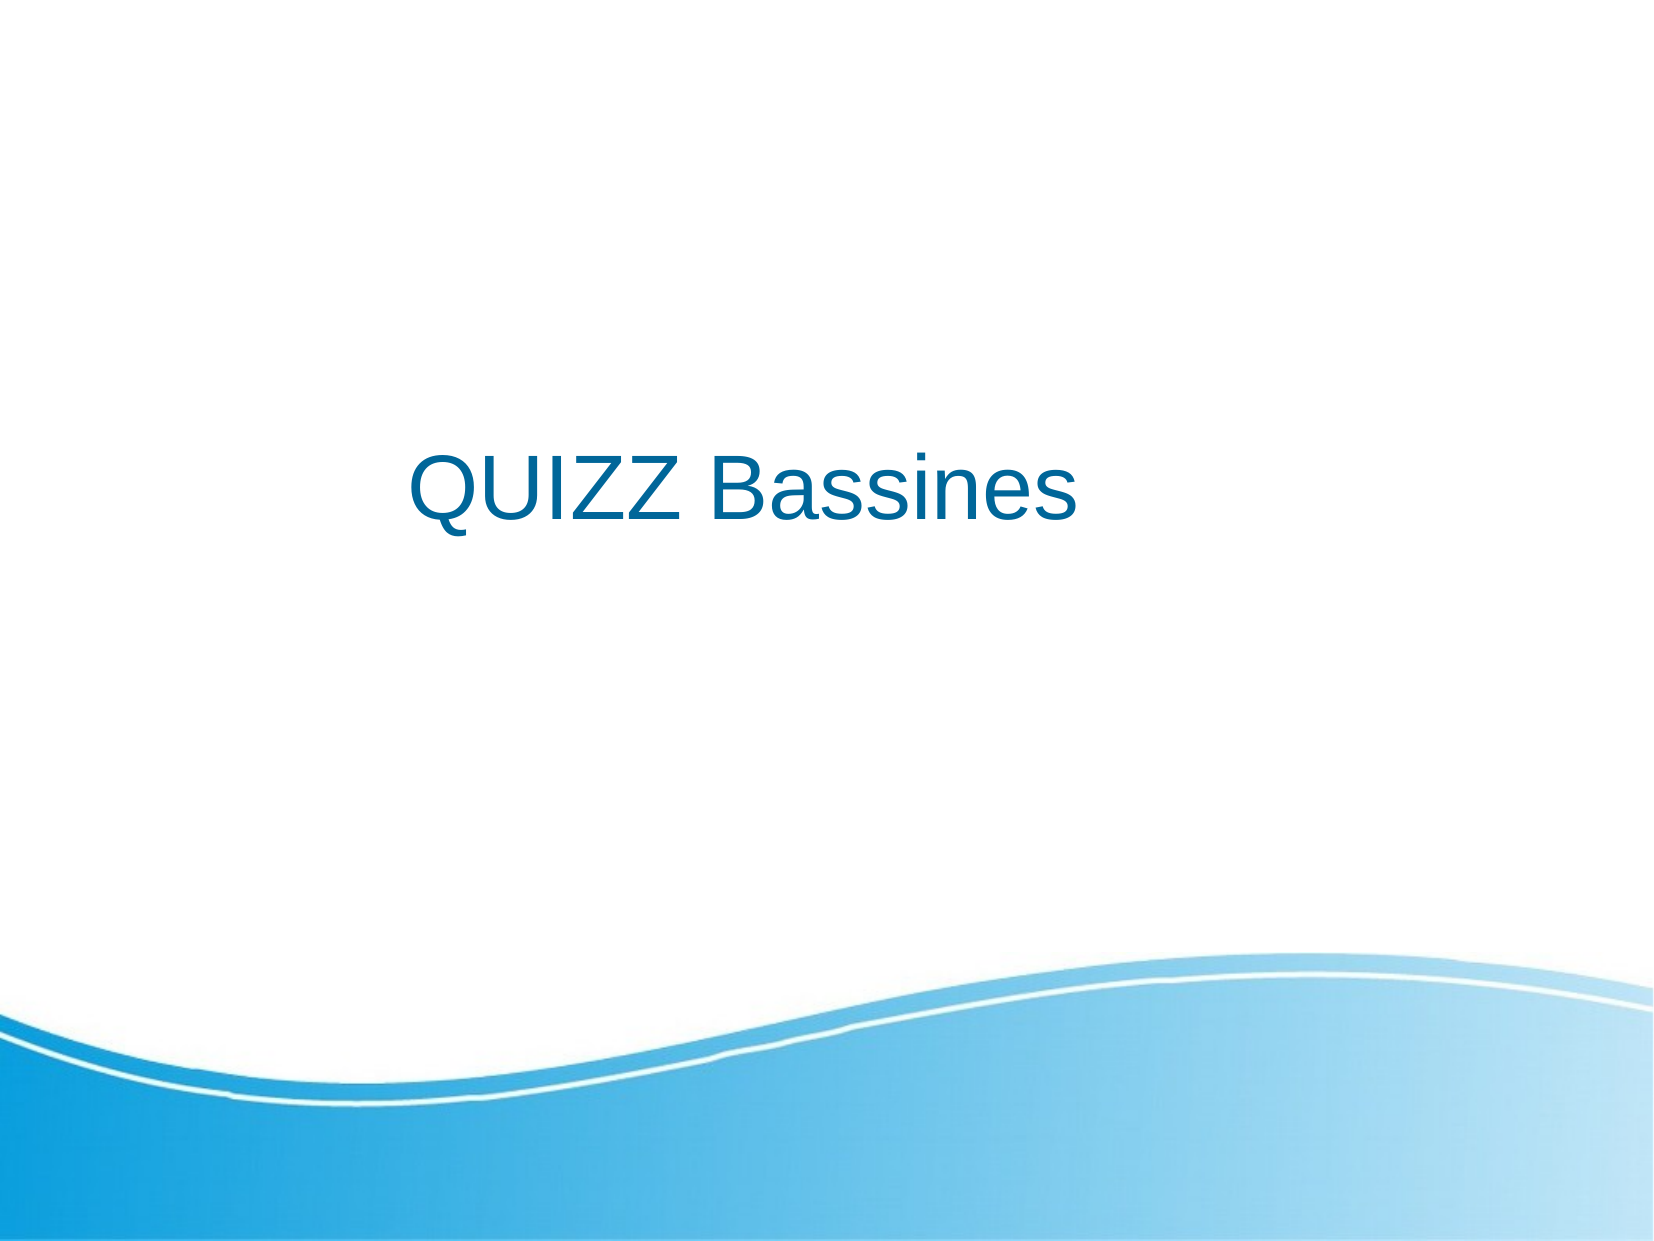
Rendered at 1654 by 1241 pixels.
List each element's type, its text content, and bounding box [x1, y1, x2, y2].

title QUIZZ Bassines [0, 384, 1489, 592]
picture [0, 952, 1654, 1241]
